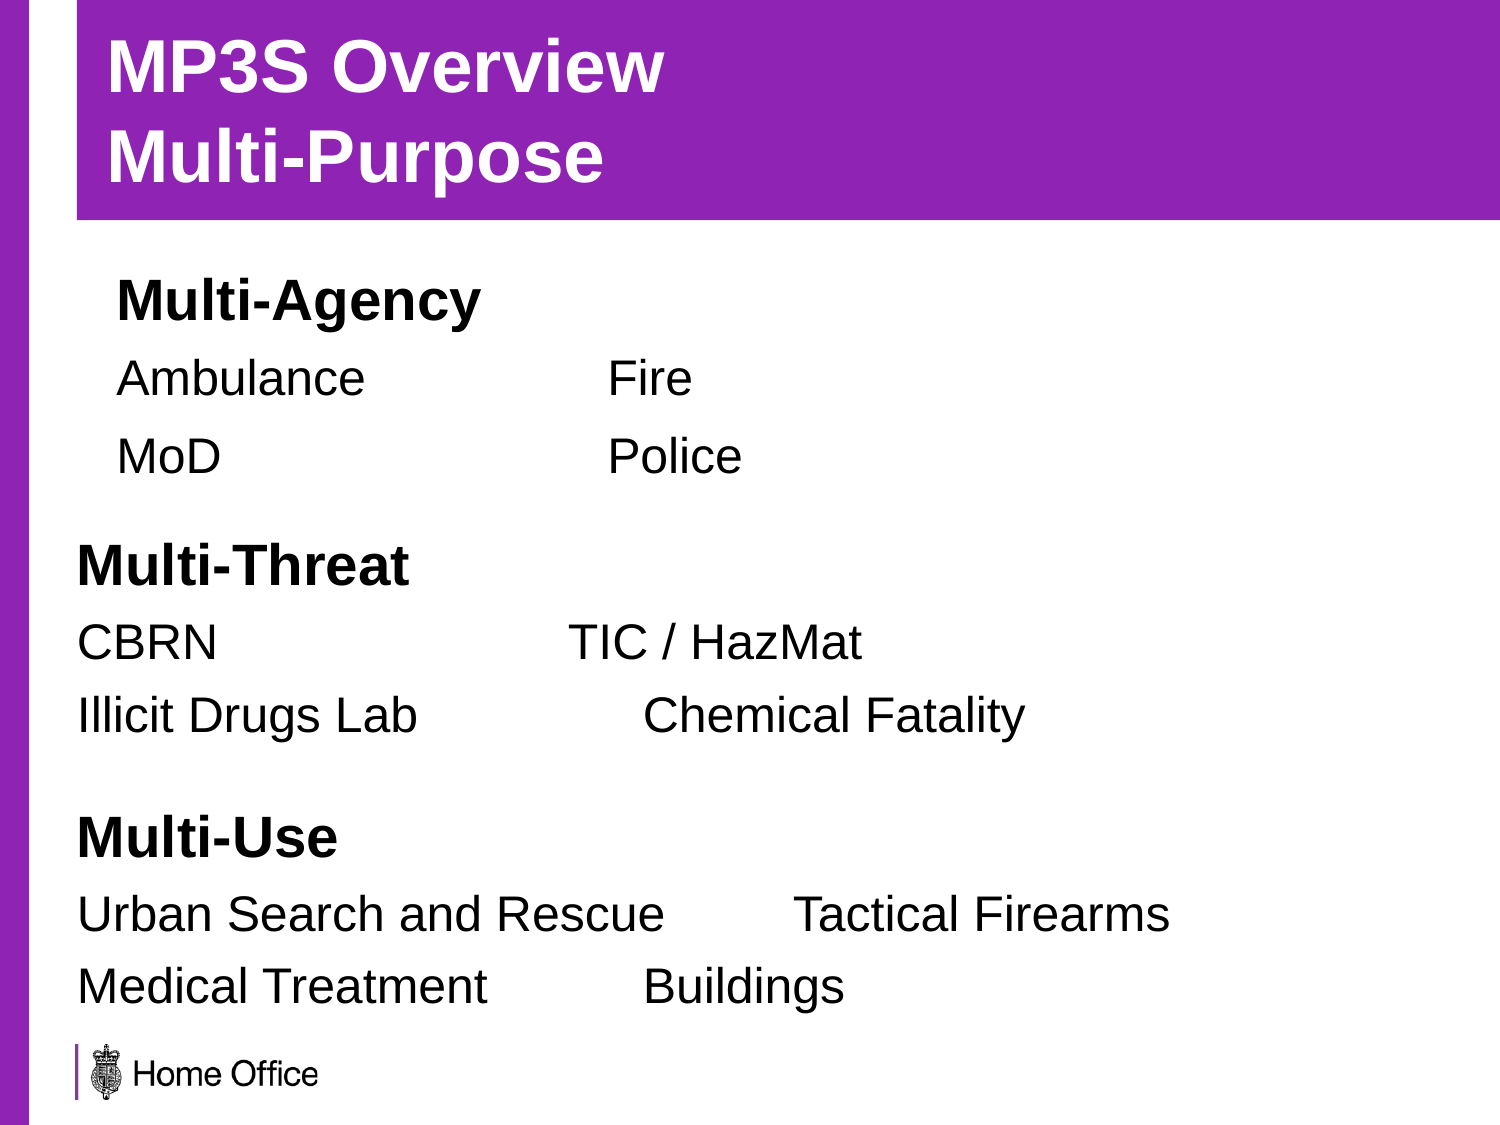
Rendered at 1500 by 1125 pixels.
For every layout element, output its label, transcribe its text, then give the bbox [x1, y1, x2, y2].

text_box Multi-Use Urban Search and Rescue Tactical Firearms Medical Treatment Buildings [77, 799, 1462, 1023]
text_box Multi-Threat CBRN TIC / HazMat Illicit Drugs Lab Chemical Fatality [77, 527, 1450, 752]
title MP3S Overview Multi-Purpose [76, 0, 1500, 221]
list Multi-Agency Ambulance Fire MoD Police [75, 262, 1426, 492]
